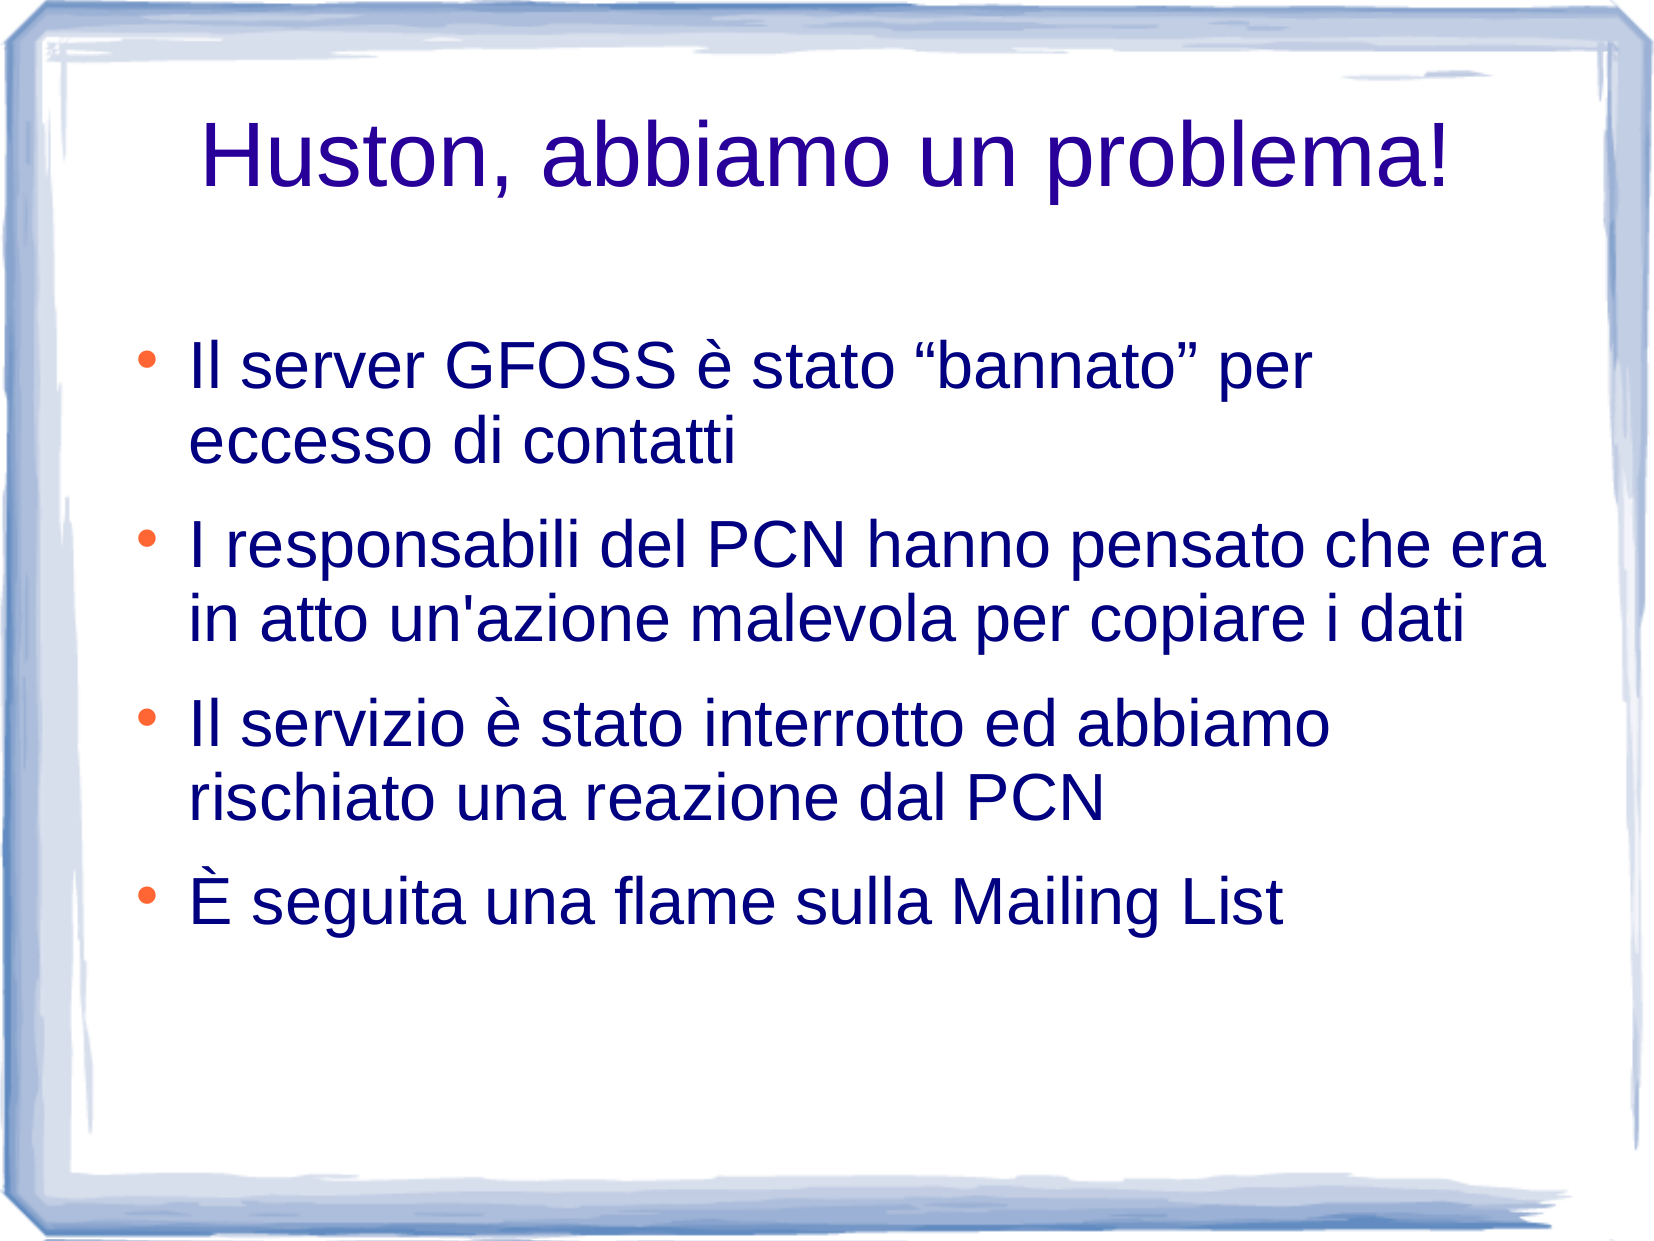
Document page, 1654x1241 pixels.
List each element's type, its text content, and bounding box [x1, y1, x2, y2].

picture [0, 0, 1654, 1241]
title Huston, abbiamo un problema! [82, 56, 1571, 249]
list Il server GFOSS è stato “bannato” per eccesso di contatti I responsabili del PCN hanno pensato che era in atto un'azione malevola per copiare i dati Il servizio è stato interrotto ed abbiamo rischiato una reazione dal PCN È seguita una flame sulla Mailing List [118, 324, 1571, 1129]
